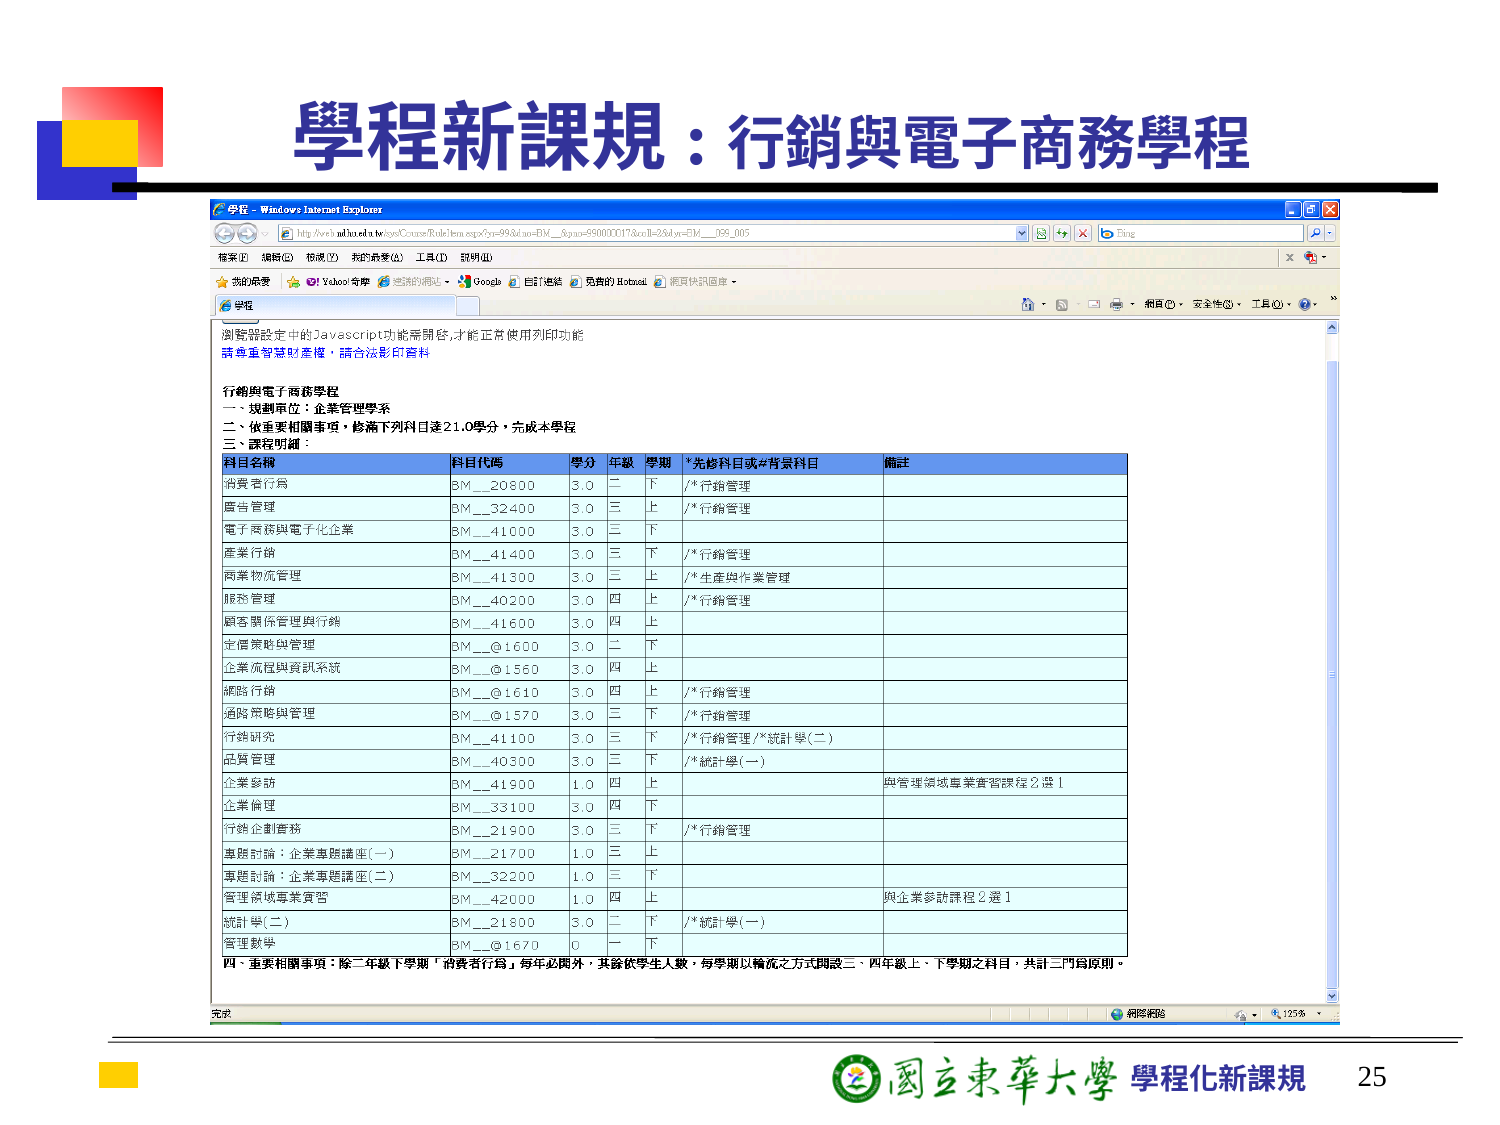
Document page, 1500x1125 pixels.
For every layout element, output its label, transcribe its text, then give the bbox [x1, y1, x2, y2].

picture [210, 200, 1340, 1026]
title 學程新課規:行銷與電子商務學程 [174, 75, 1369, 188]
text_box 25 [1342, 1050, 1468, 1101]
